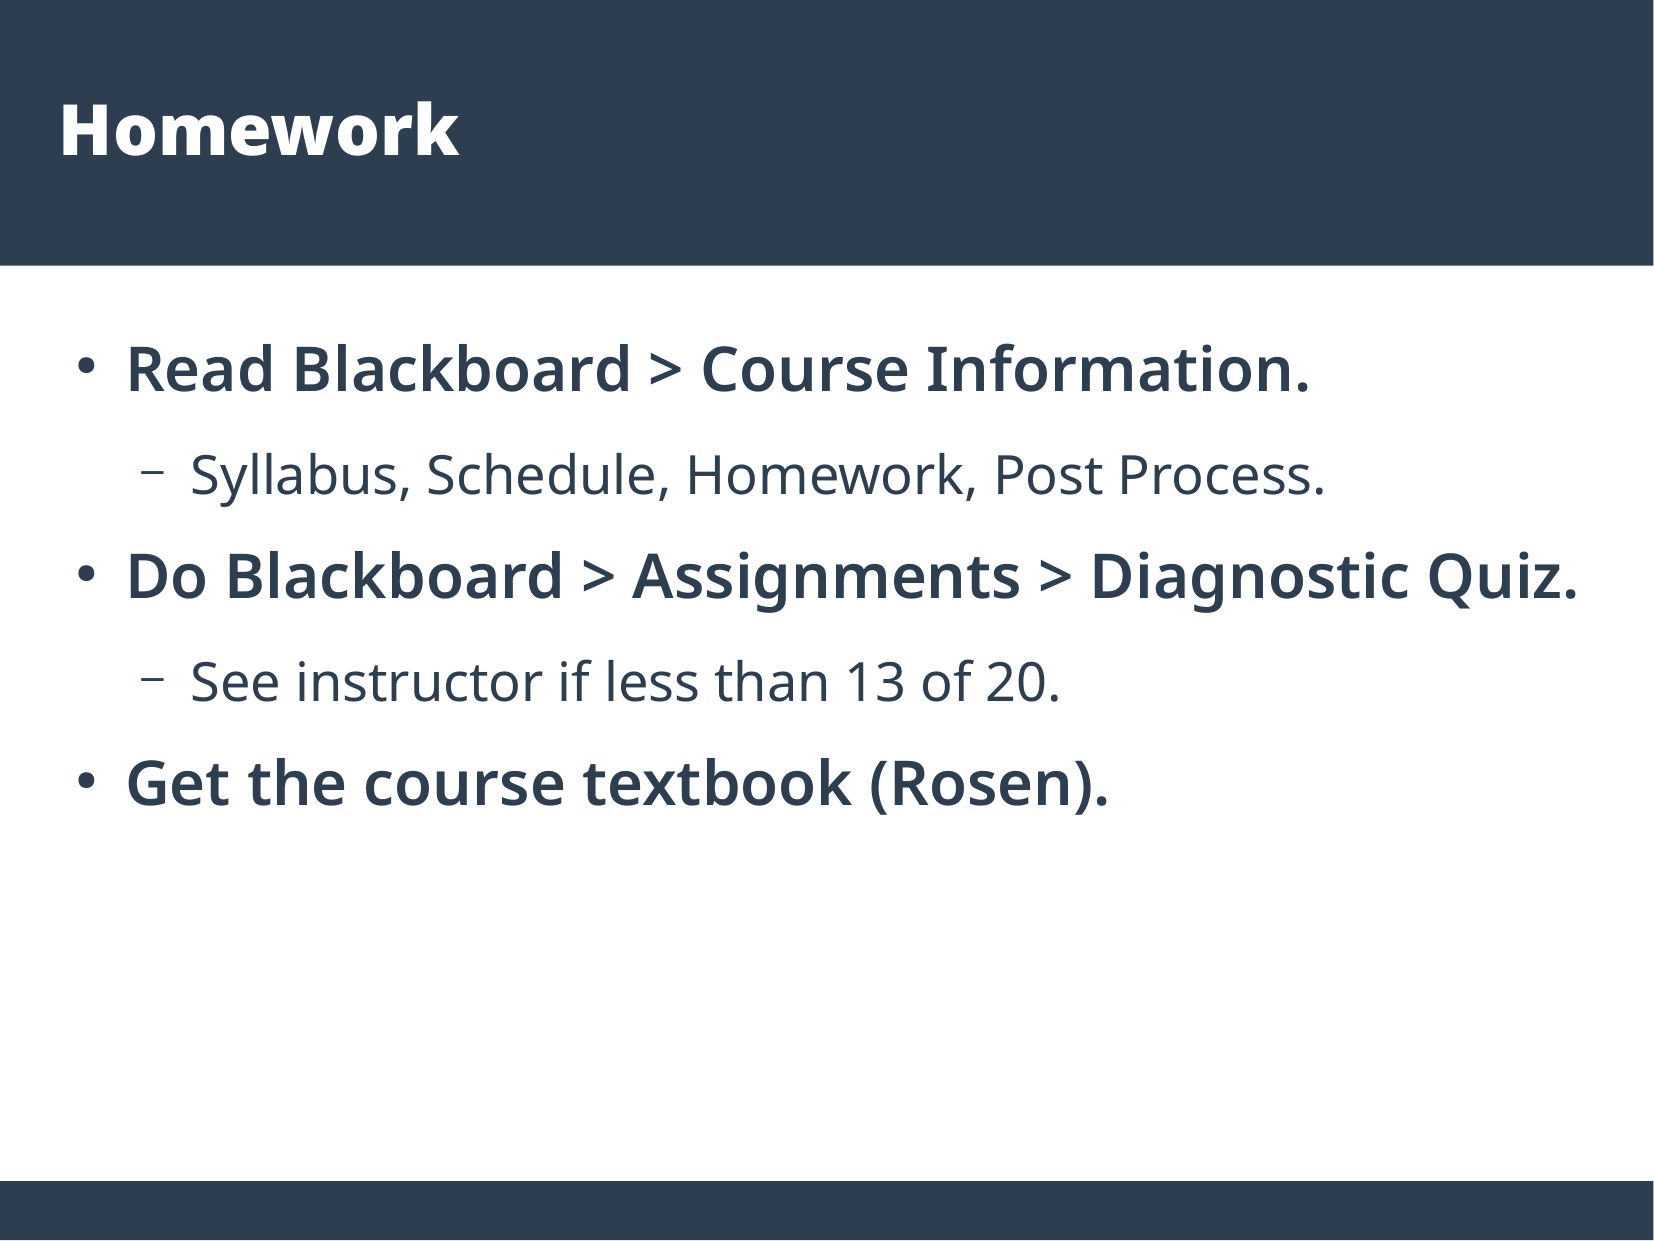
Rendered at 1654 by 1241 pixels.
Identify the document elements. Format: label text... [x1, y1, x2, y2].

list Read Blackboard > Course Information. Syllabus, Schedule, Homework, Post Process. Do Blackboard > Assignments > Diagnostic Quiz. See instructor if less than 13 of 20. Get the course textbook (Rosen). [59, 324, 1595, 841]
title Homework [59, 49, 1595, 207]
